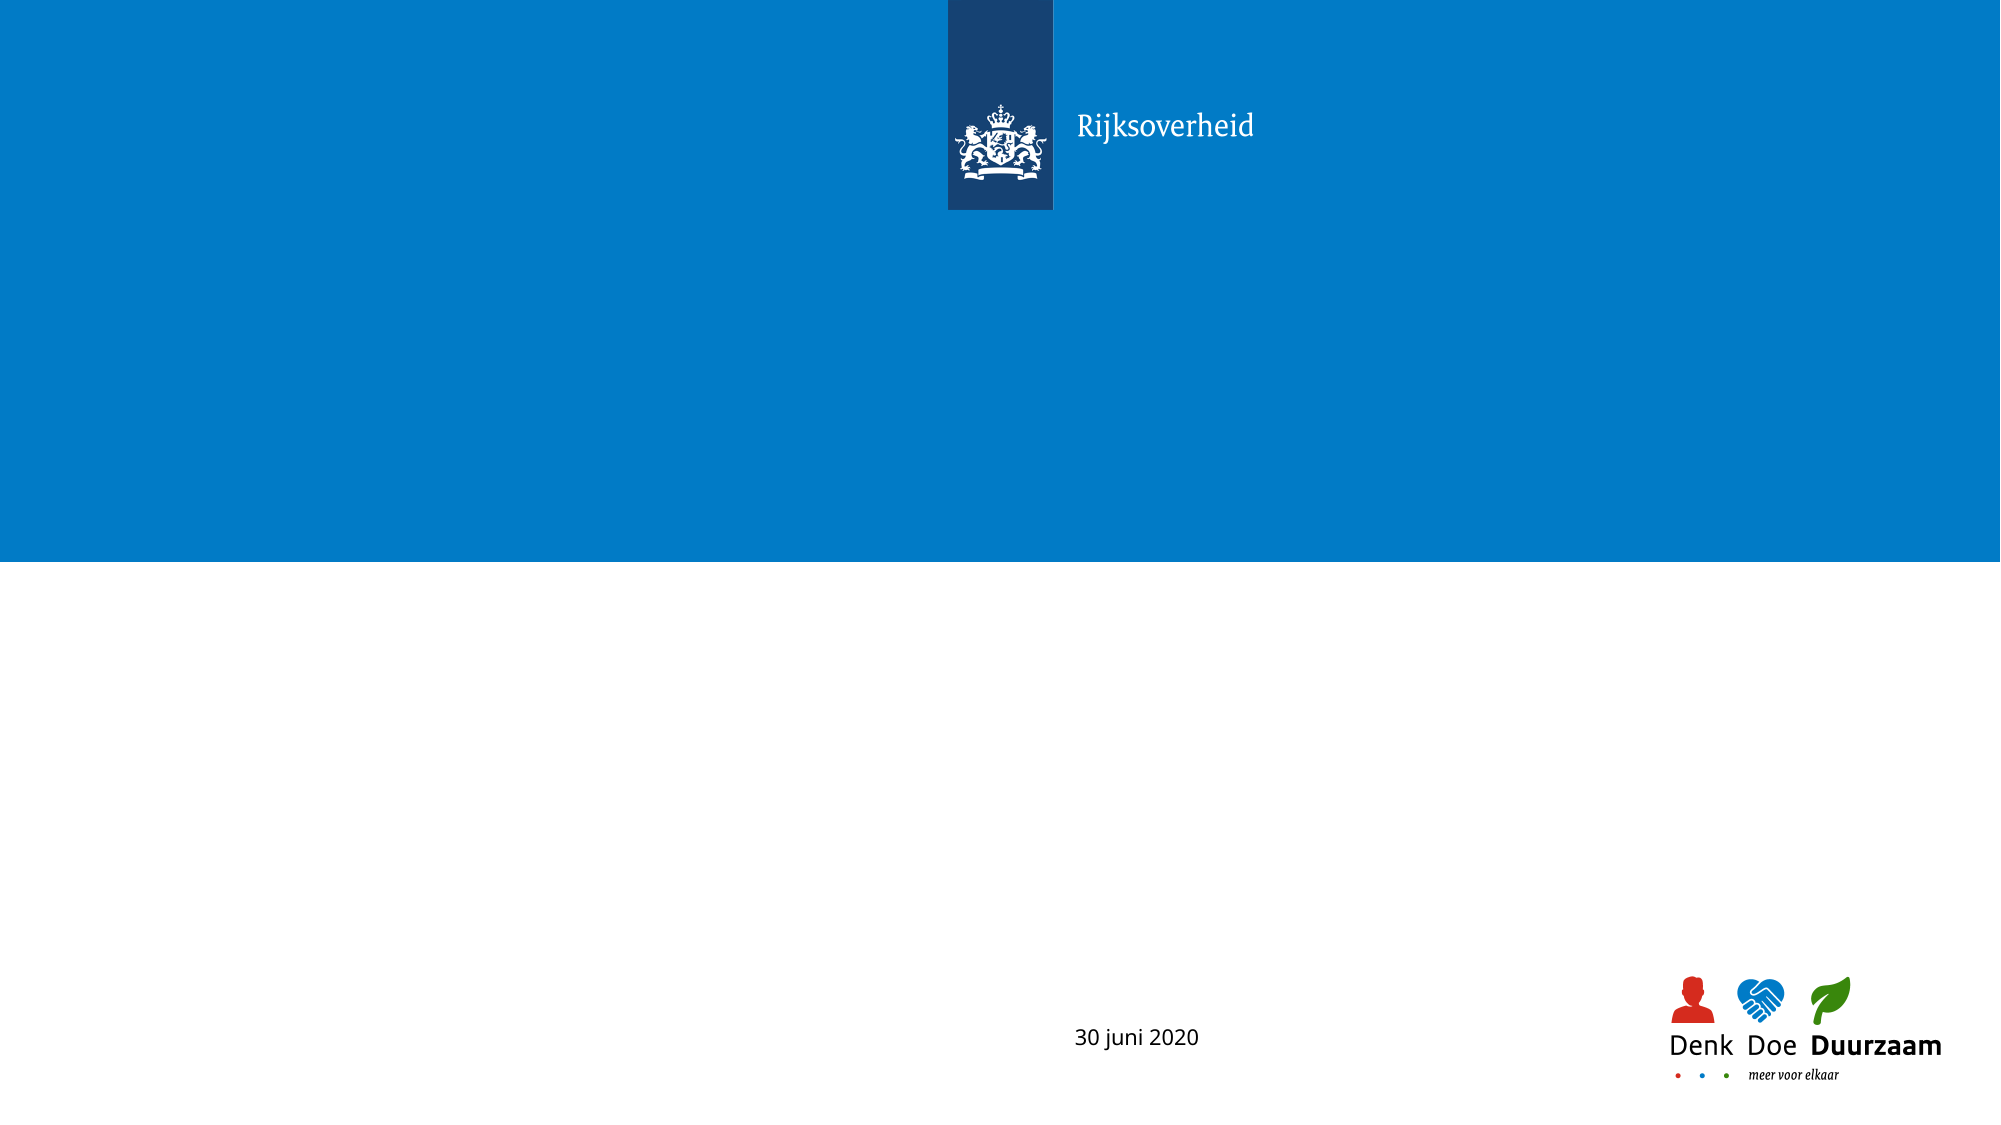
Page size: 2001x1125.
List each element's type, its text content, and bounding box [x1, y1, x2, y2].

text_box 30 juni 2020 [1074, 1024, 1631, 1054]
